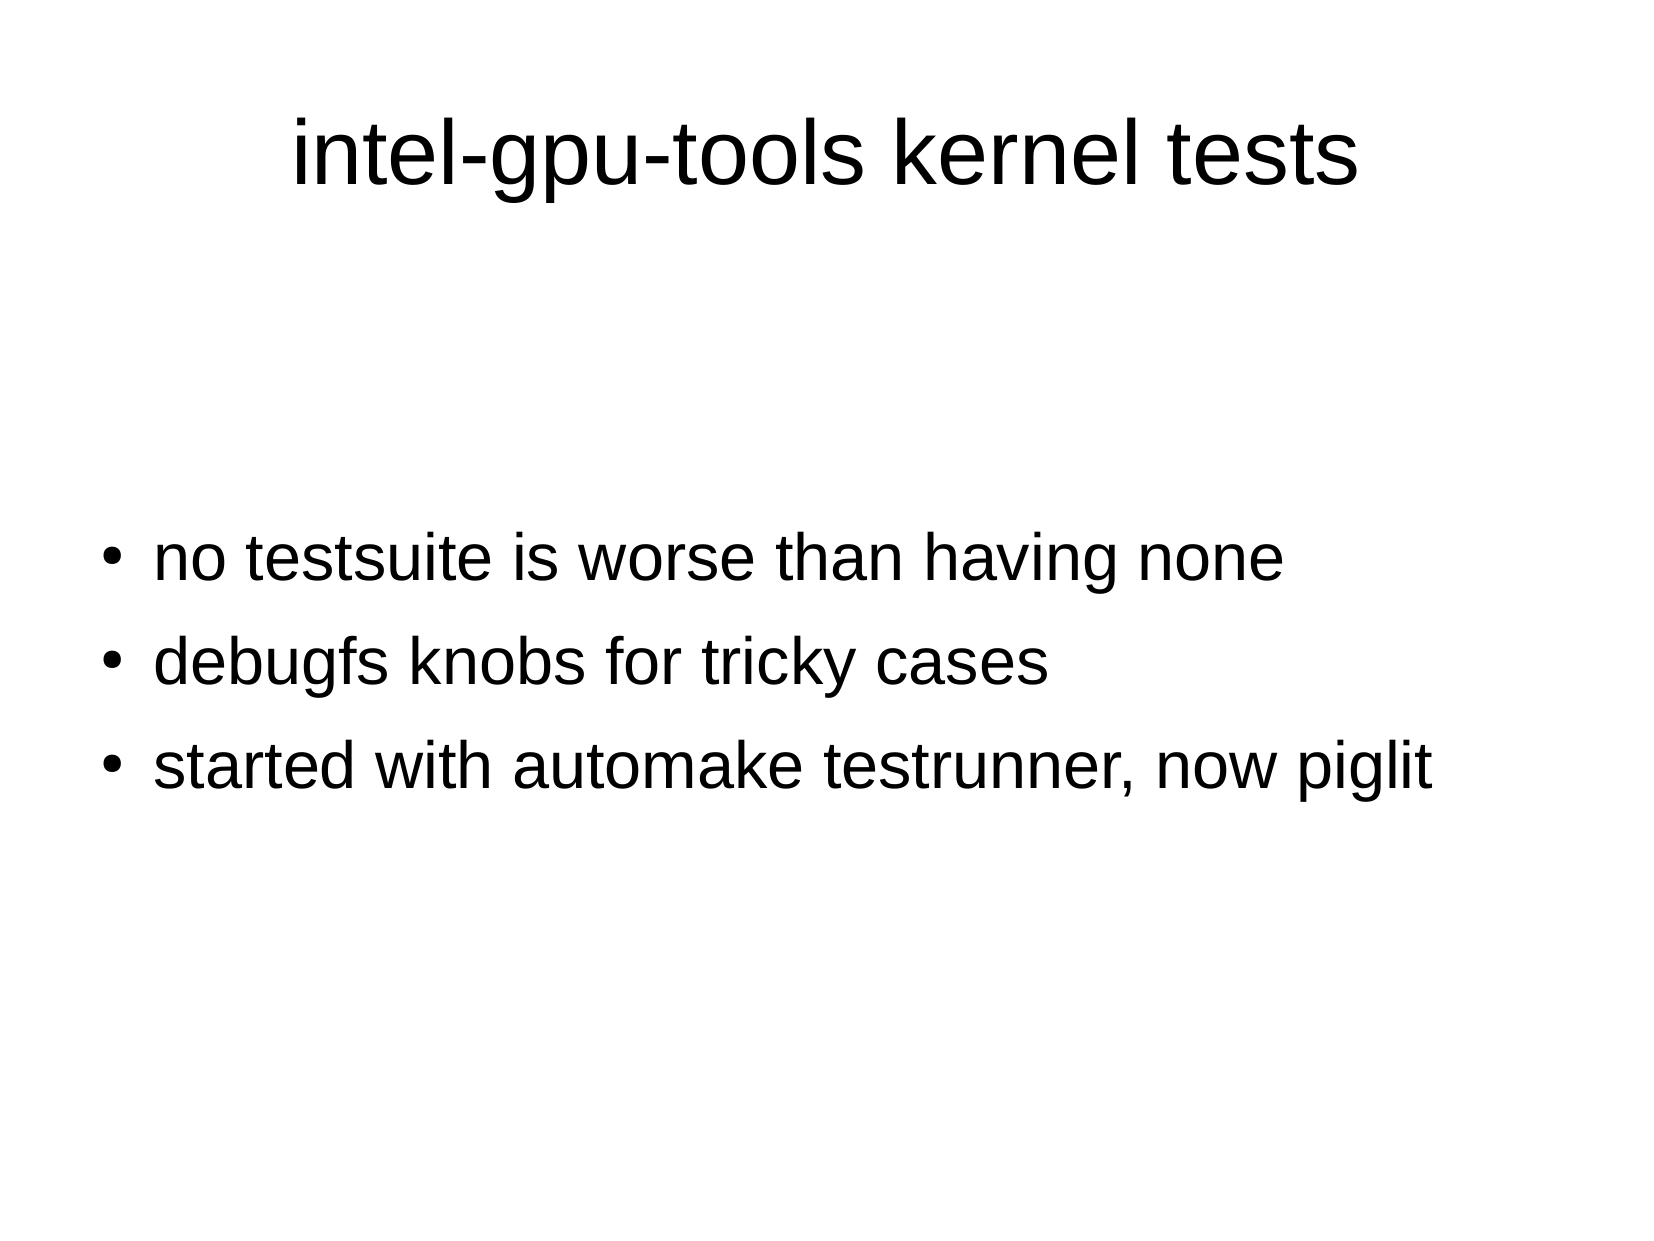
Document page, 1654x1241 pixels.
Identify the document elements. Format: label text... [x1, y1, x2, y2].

list no testsuite is worse than having none debugfs knobs for tricky cases started with automake testrunner, now piglit [82, 519, 1571, 1109]
title intel-gpu-tools kernel tests [82, 49, 1571, 257]
